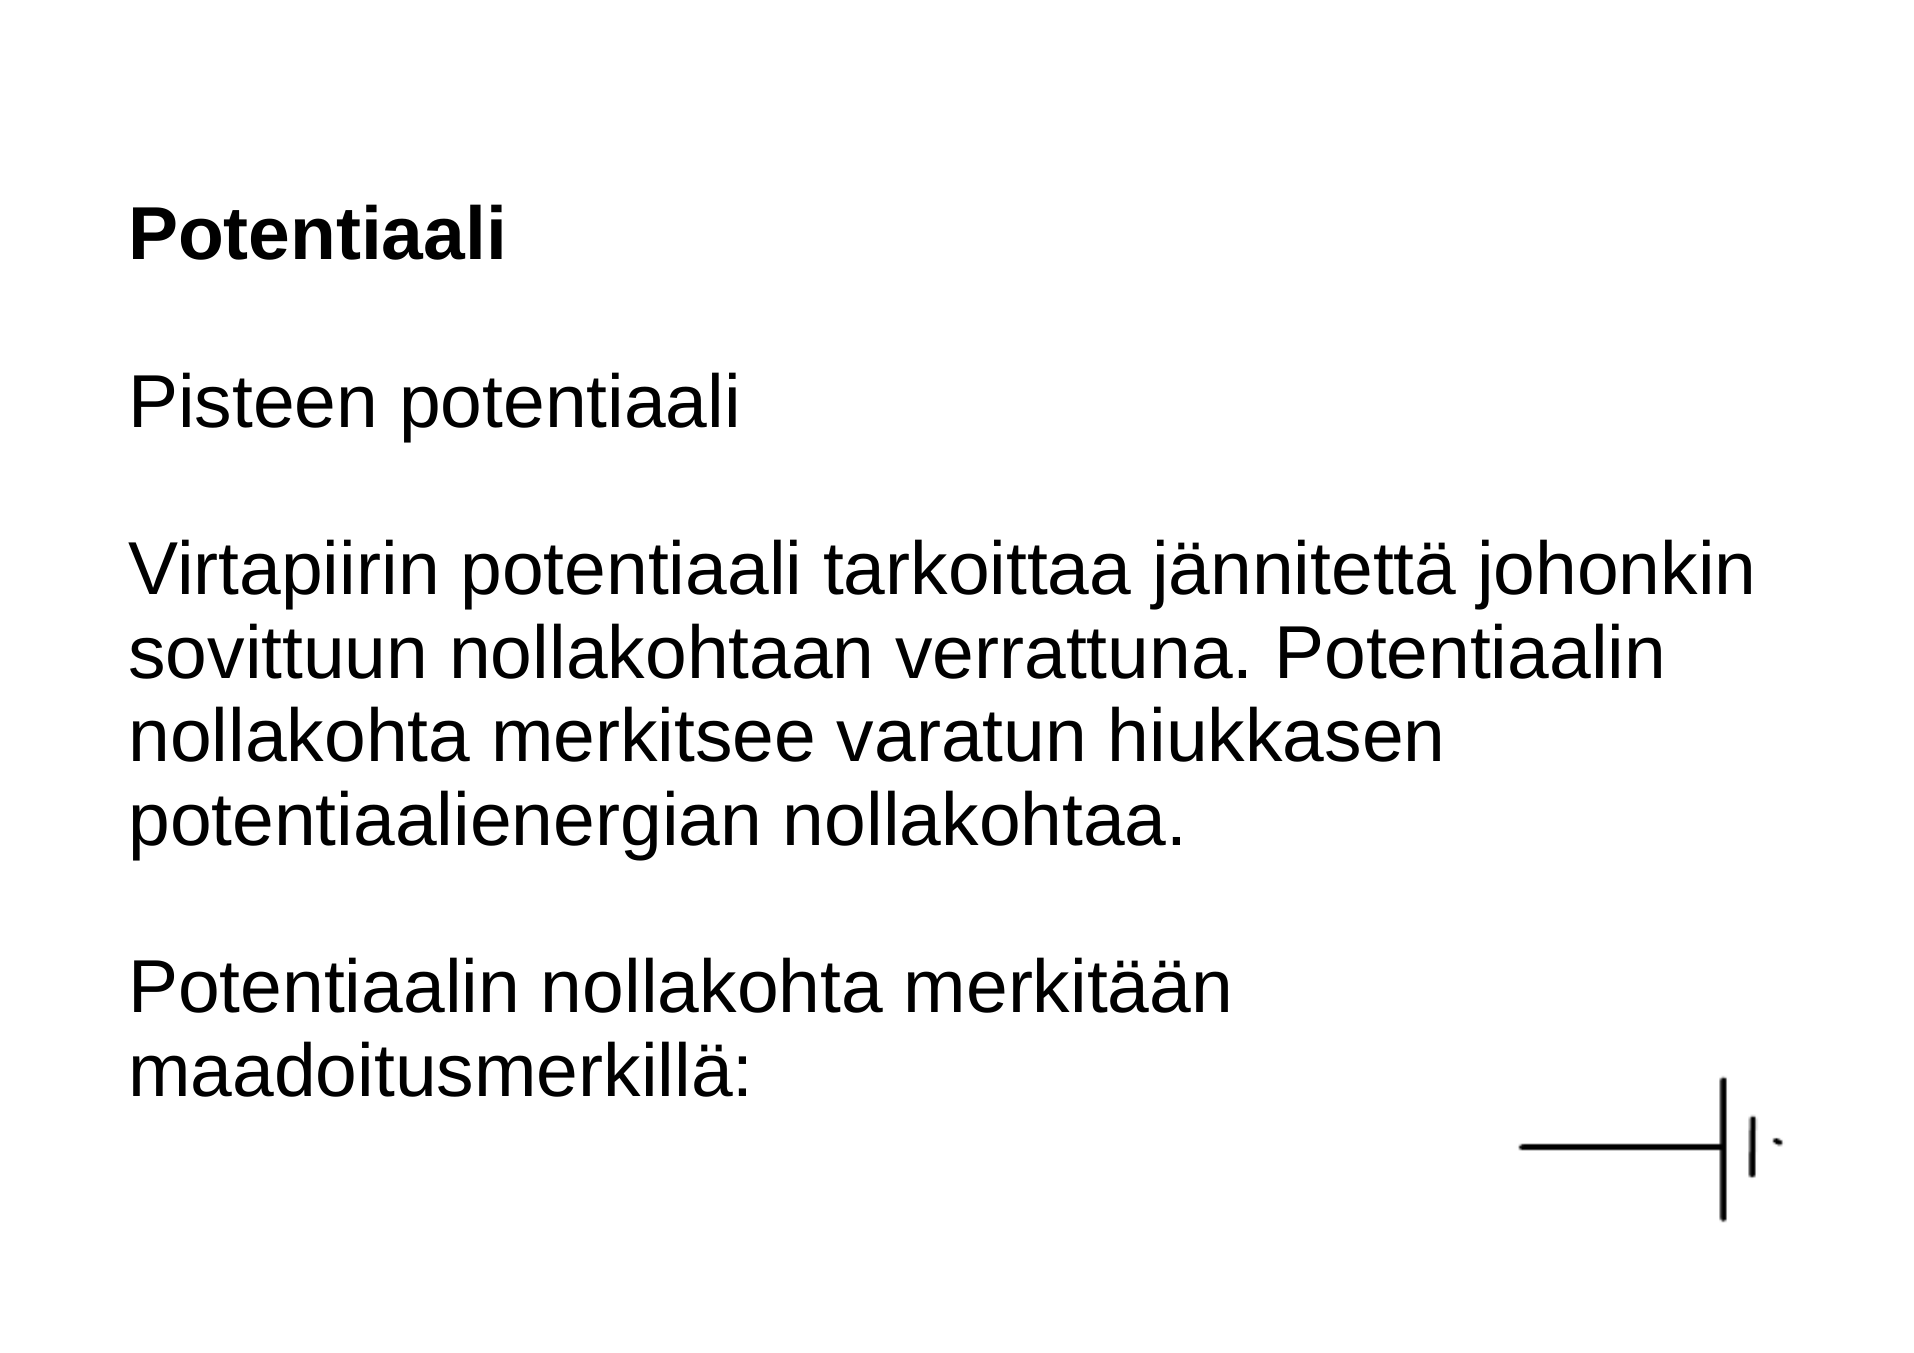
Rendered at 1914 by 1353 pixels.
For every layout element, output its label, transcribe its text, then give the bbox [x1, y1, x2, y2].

text_box Potentiaali Pisteen potentiaali Virtapiirin potentiaali tarkoittaa jännitettä johonkin sovittuun nollakohtaan verrattuna. Potentiaalin nollakohta merkitsee varatun hiukkasen potentiaalienergian nollakohtaa. Potentiaalin nollakohta merkitään maadoitusmerkillä: [113, 180, 1832, 1204]
picture [1489, 1039, 1809, 1250]
